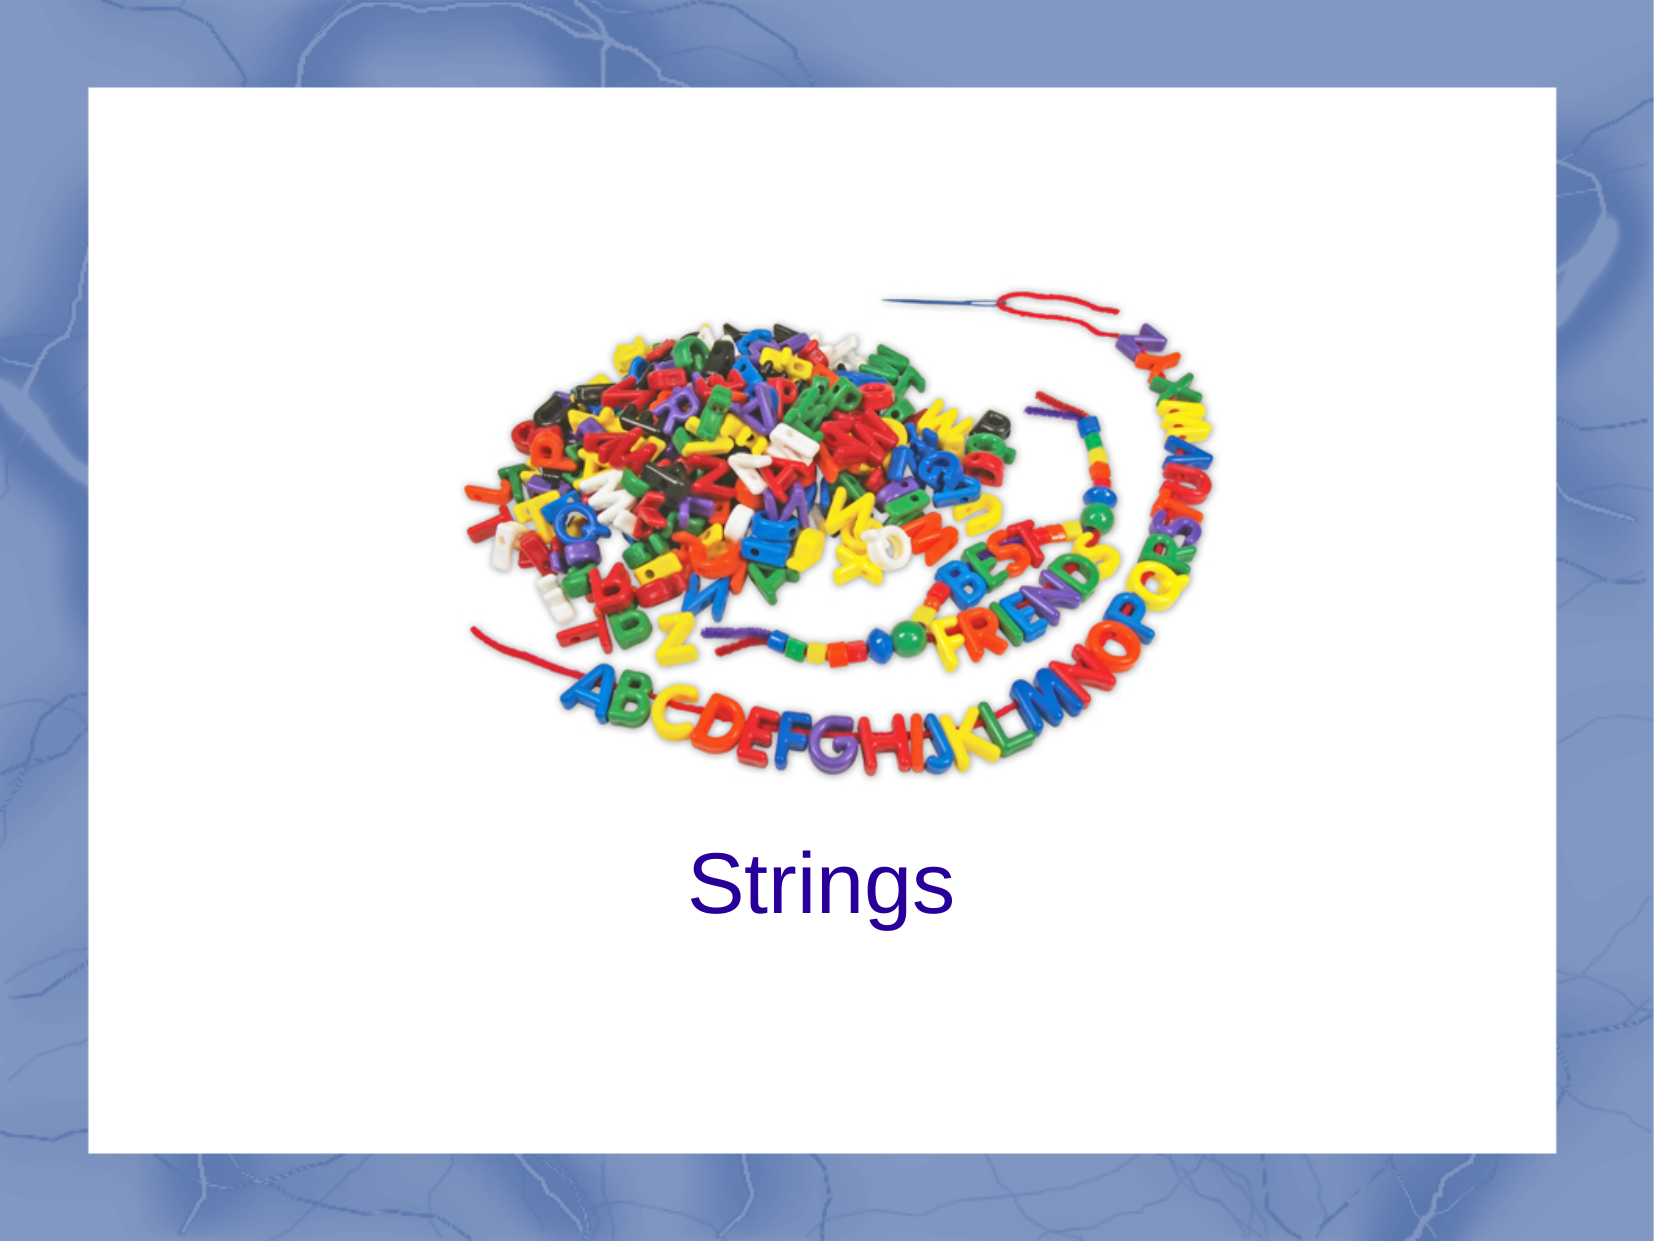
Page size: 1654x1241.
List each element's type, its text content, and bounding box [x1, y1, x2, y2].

picture [0, 0, 1654, 1241]
title Strings [112, 780, 1531, 988]
